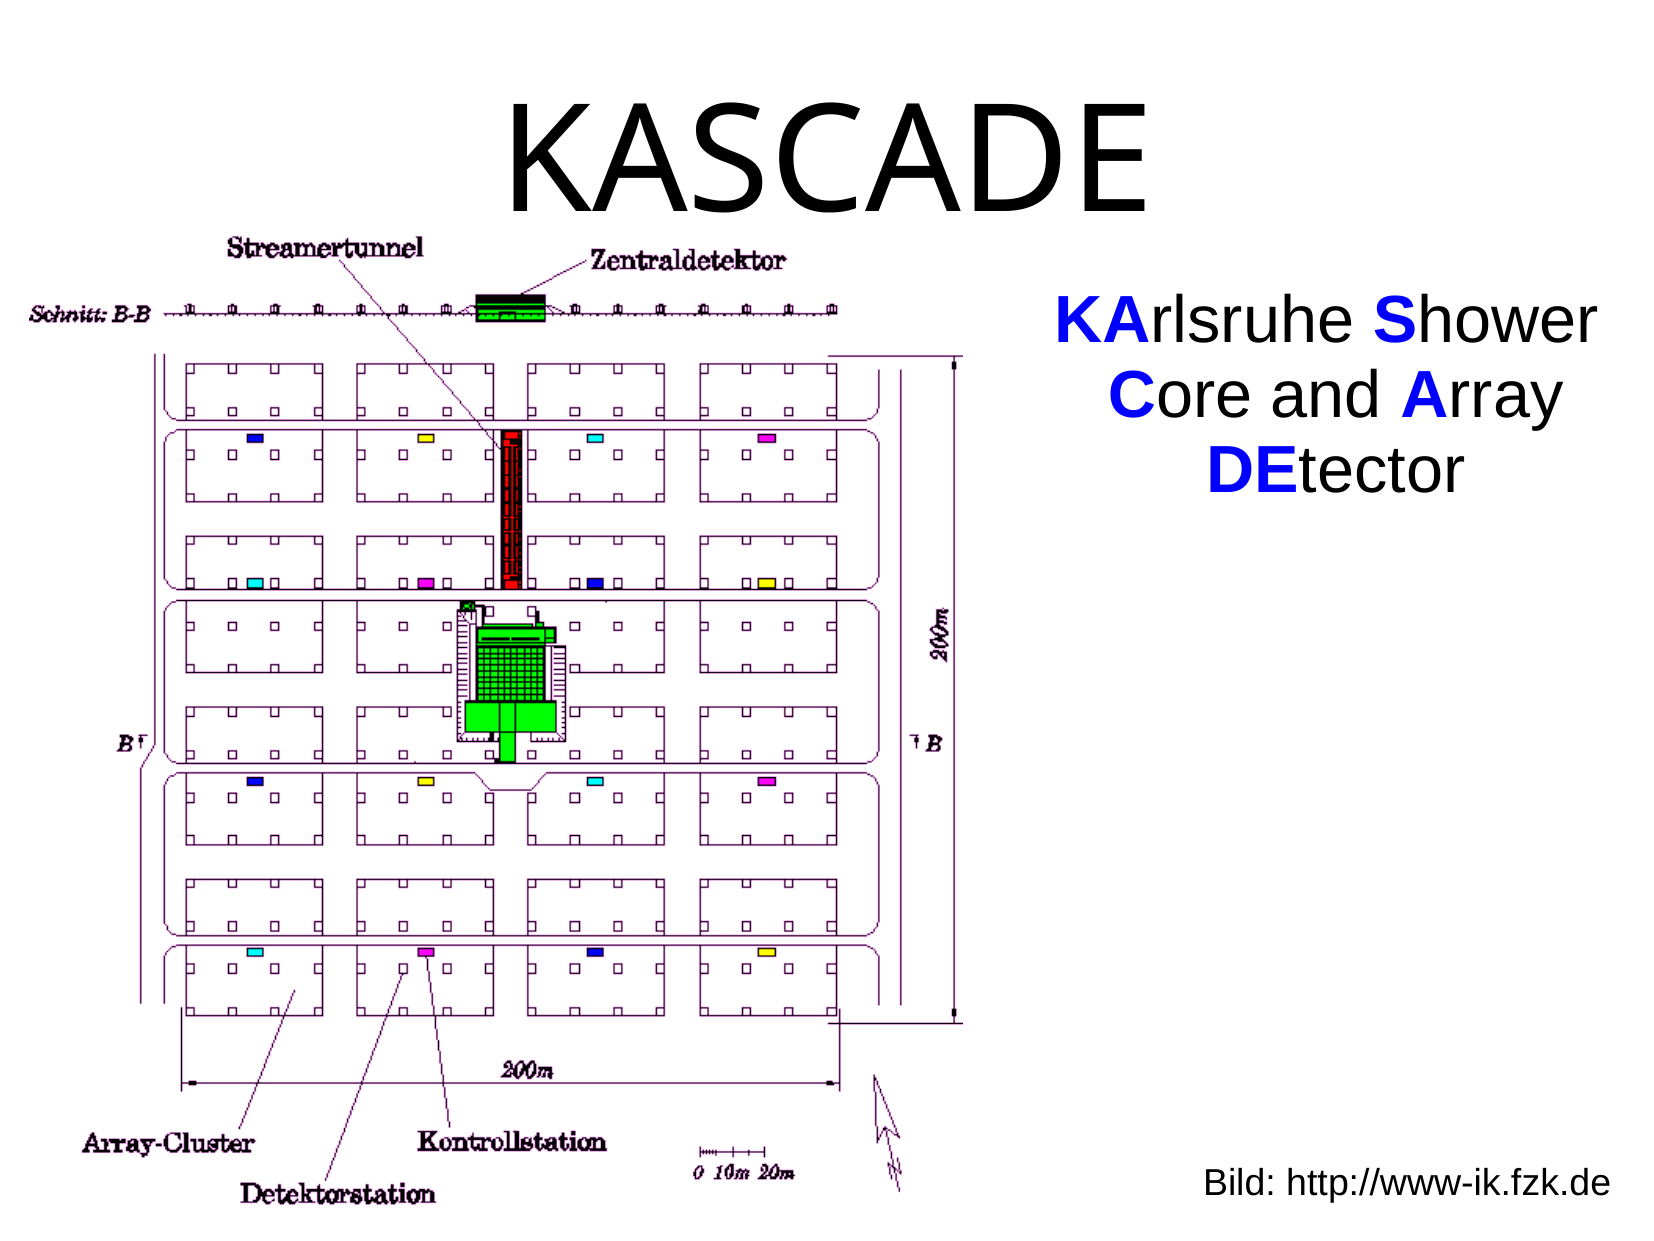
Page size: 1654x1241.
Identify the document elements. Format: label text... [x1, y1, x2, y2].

text_box KArlsruhe Shower Core and Array DEtector [1039, 274, 1614, 514]
picture [29, 177, 963, 1211]
title KASCADE [29, 49, 1625, 257]
text_box Bild: http://www-ik.fzk.de [1188, 1153, 1625, 1211]
